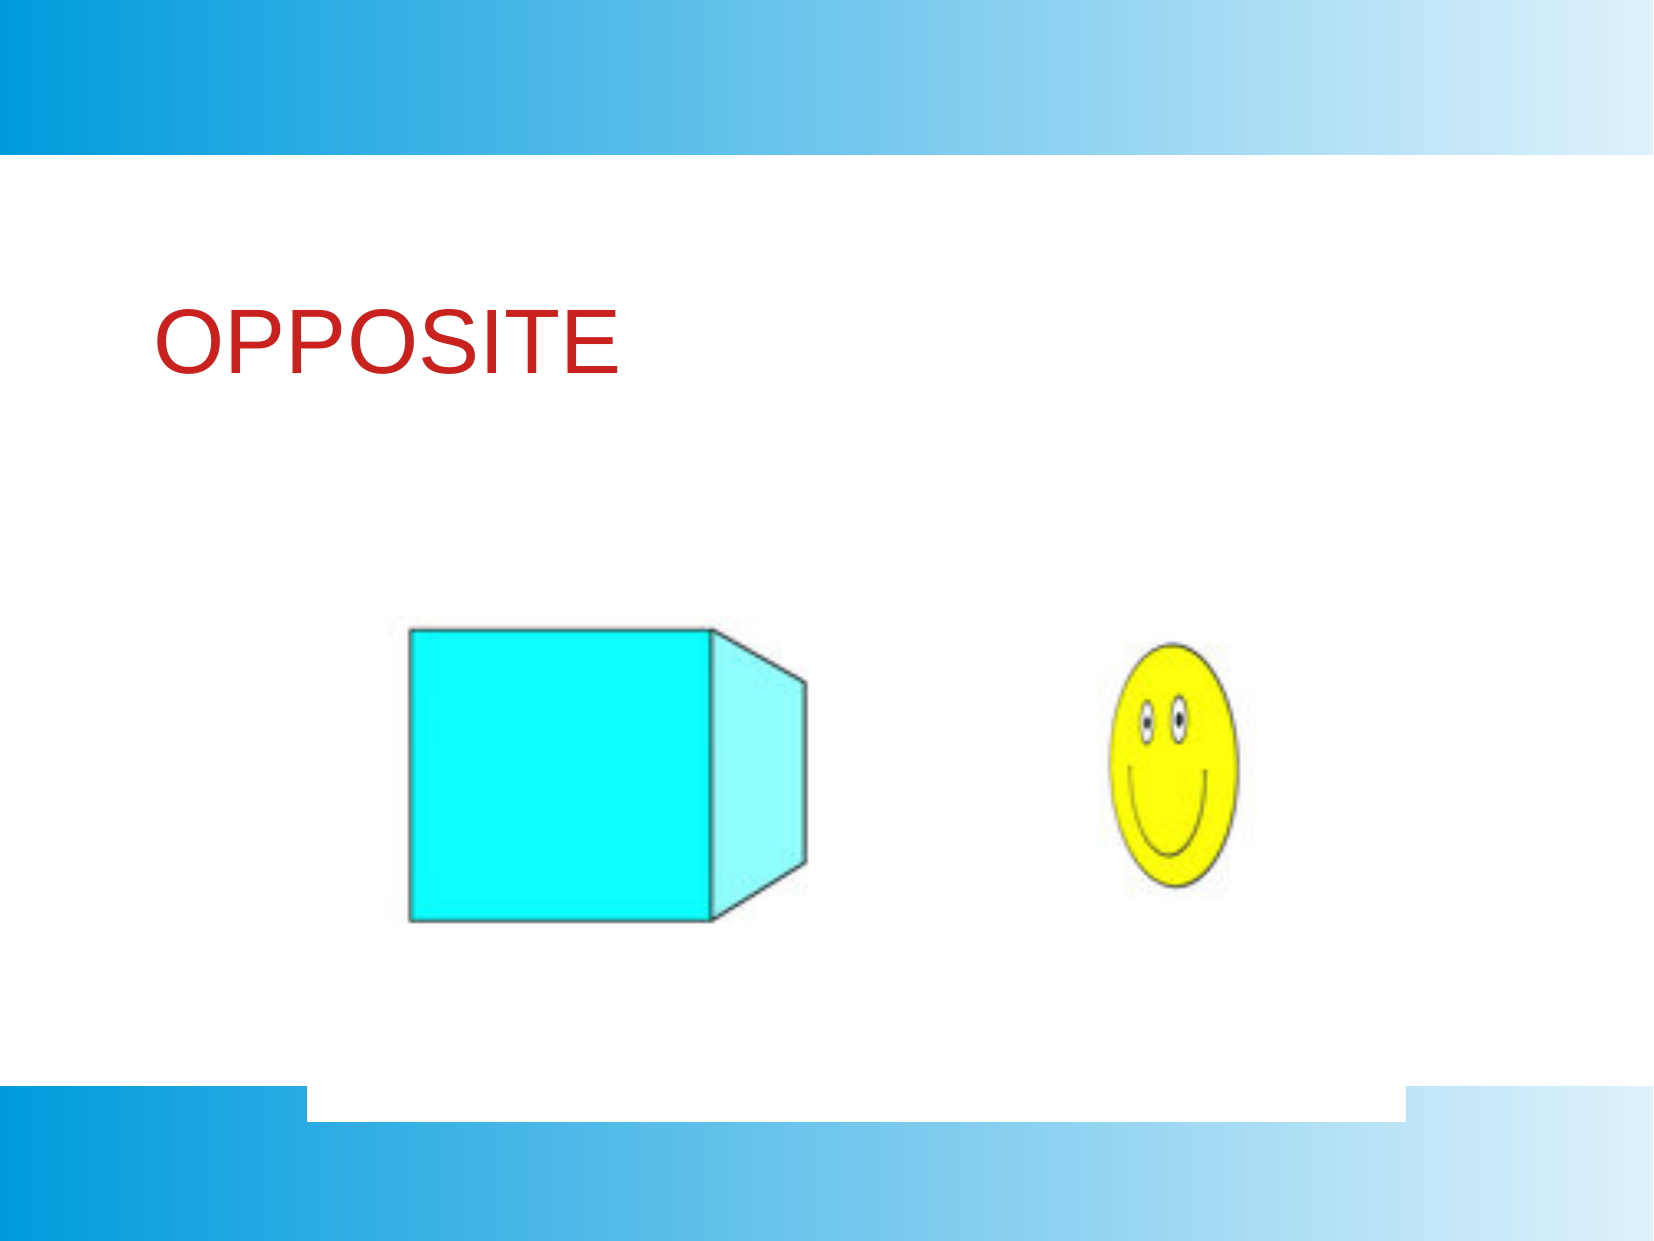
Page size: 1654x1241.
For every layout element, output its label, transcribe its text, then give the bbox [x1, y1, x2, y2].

list OPPOSITE [82, 290, 1571, 1010]
picture [307, 413, 1406, 1123]
